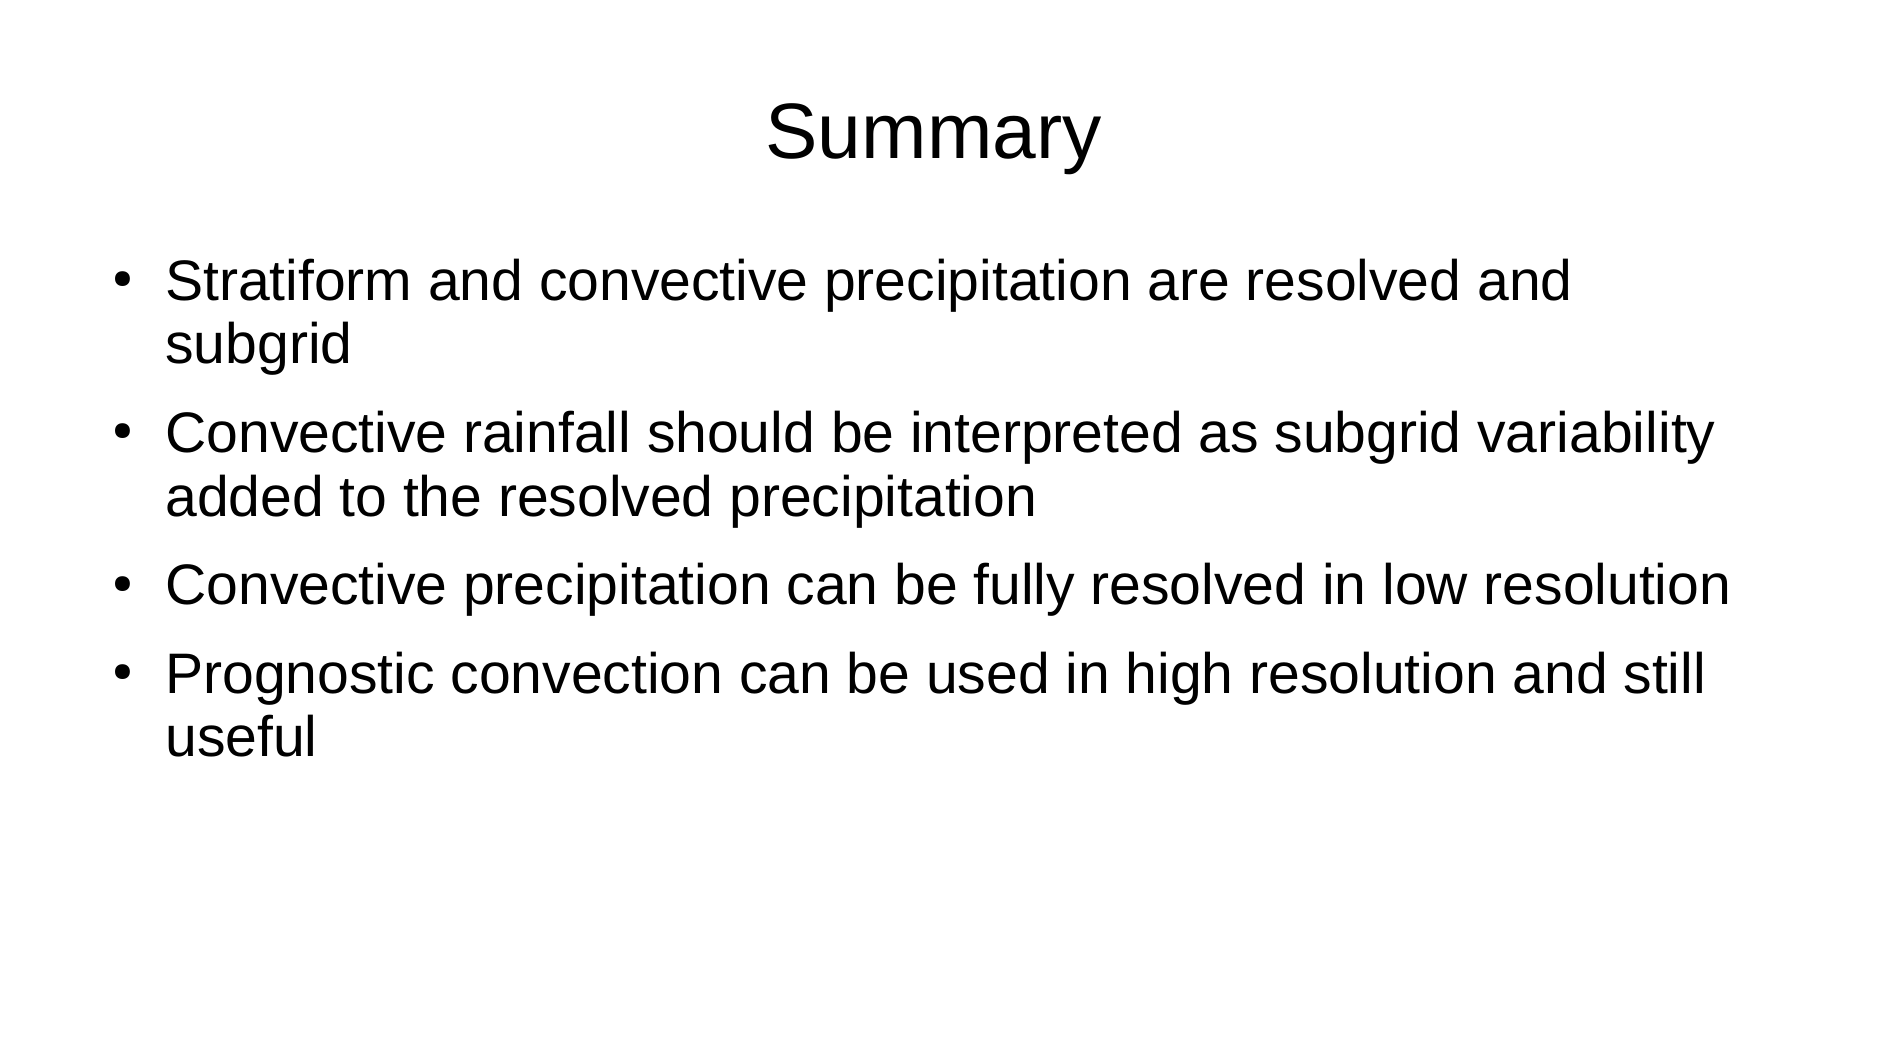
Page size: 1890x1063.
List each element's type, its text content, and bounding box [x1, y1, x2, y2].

list Stratiform and convective precipitation are resolved and subgrid Convective rainfall should be interpreted as subgrid variability added to the resolved precipitation Convective precipitation can be fully resolved in low resolution Prognostic convection can be used in high resolution and still useful [94, 248, 1758, 866]
title Summary [94, 42, 1796, 220]
